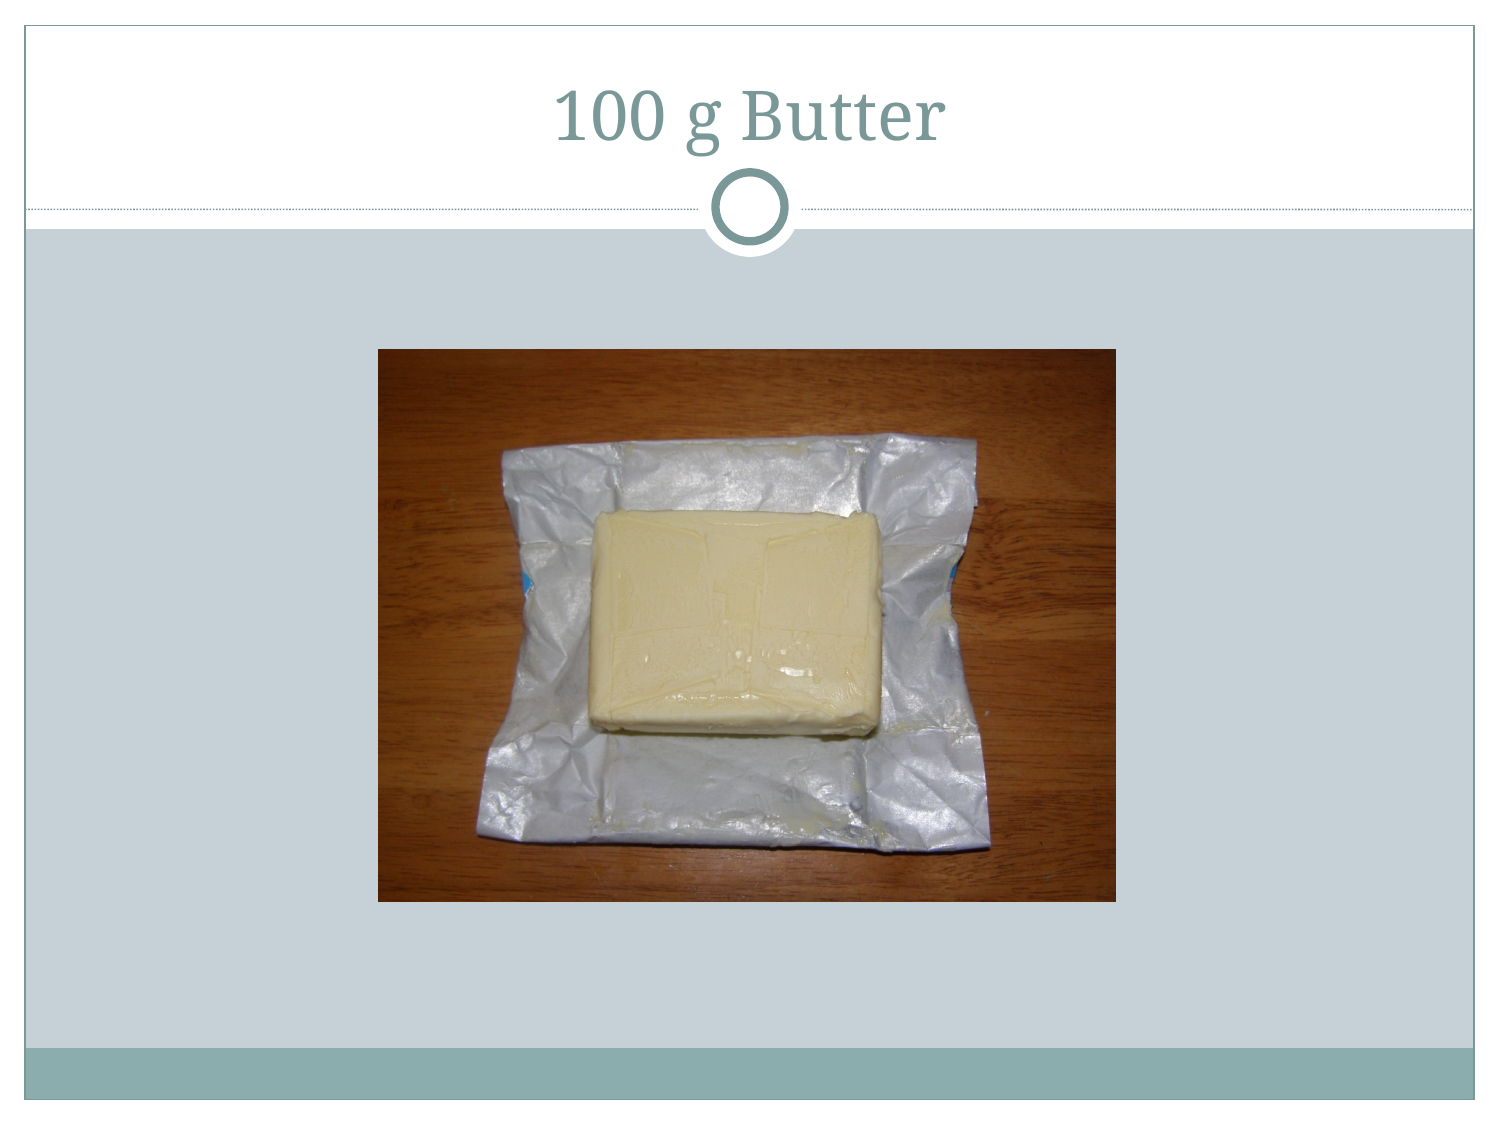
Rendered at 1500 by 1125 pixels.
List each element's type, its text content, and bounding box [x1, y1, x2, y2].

picture [378, 349, 1116, 902]
title 100 g Butter [49, 37, 1450, 162]
